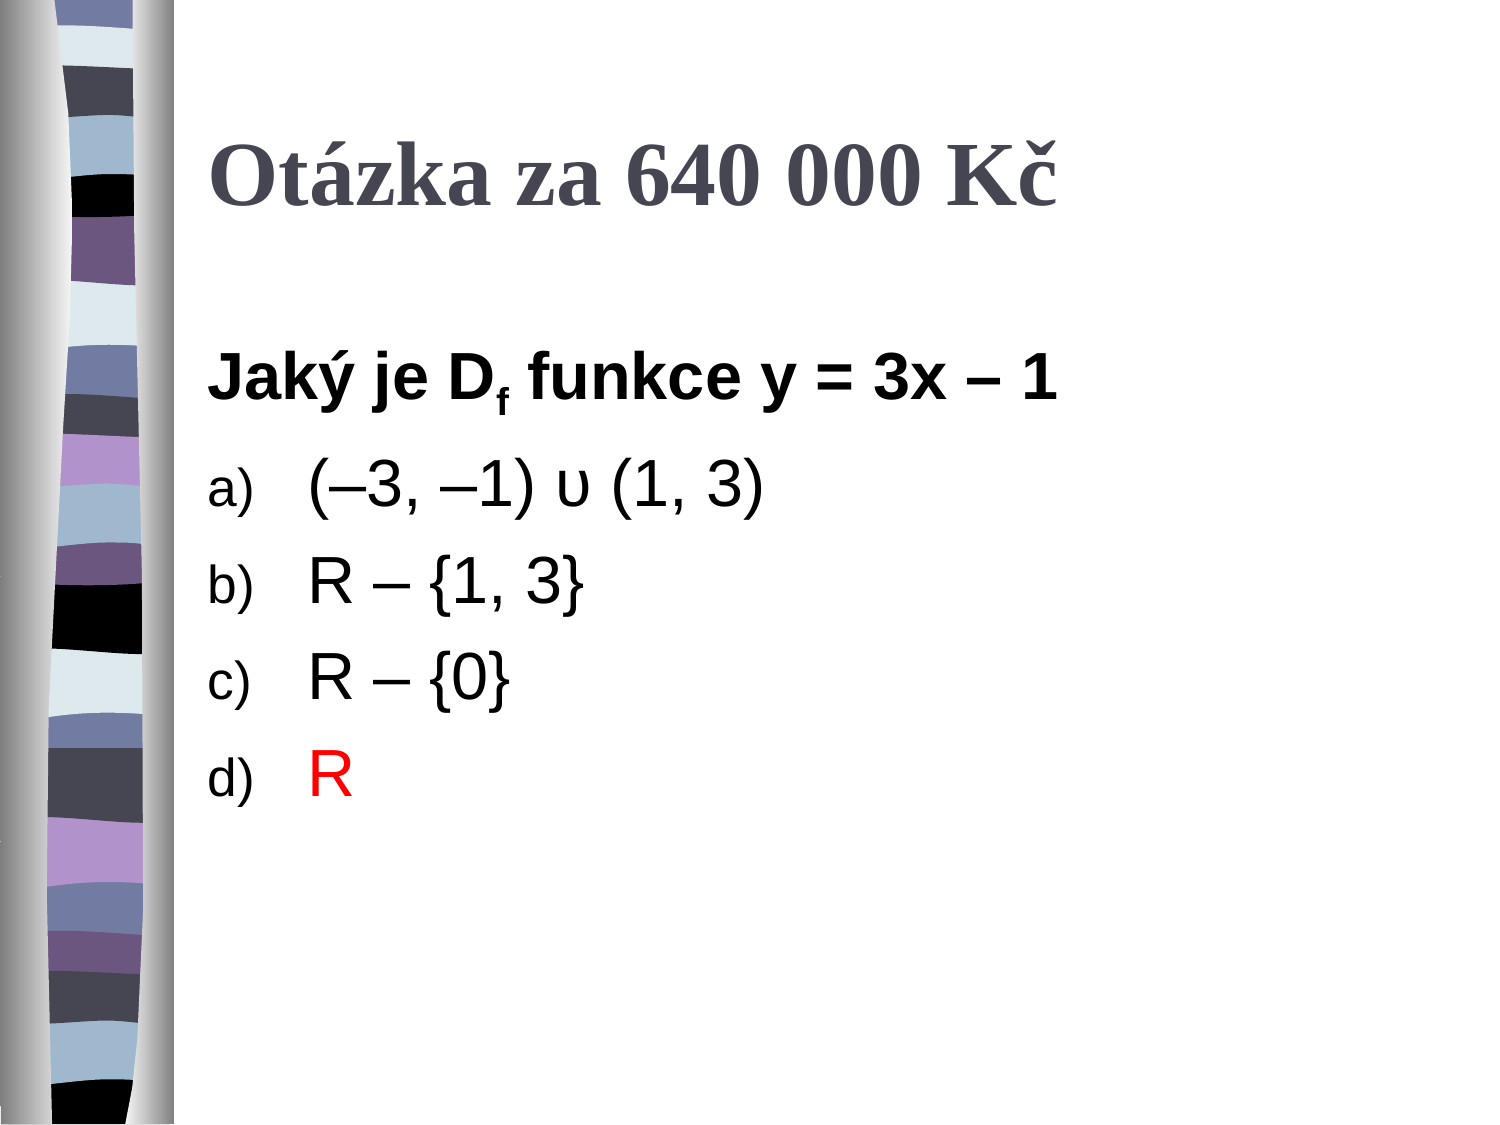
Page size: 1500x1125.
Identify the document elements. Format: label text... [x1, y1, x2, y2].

title Otázka za 640 000 Kč [192, 74, 1468, 263]
list Jaký je Df funkce y = 3x – 1 (–3, –1) υ (1, 3) R – {1, 3} R – {0} R [192, 324, 1500, 1001]
